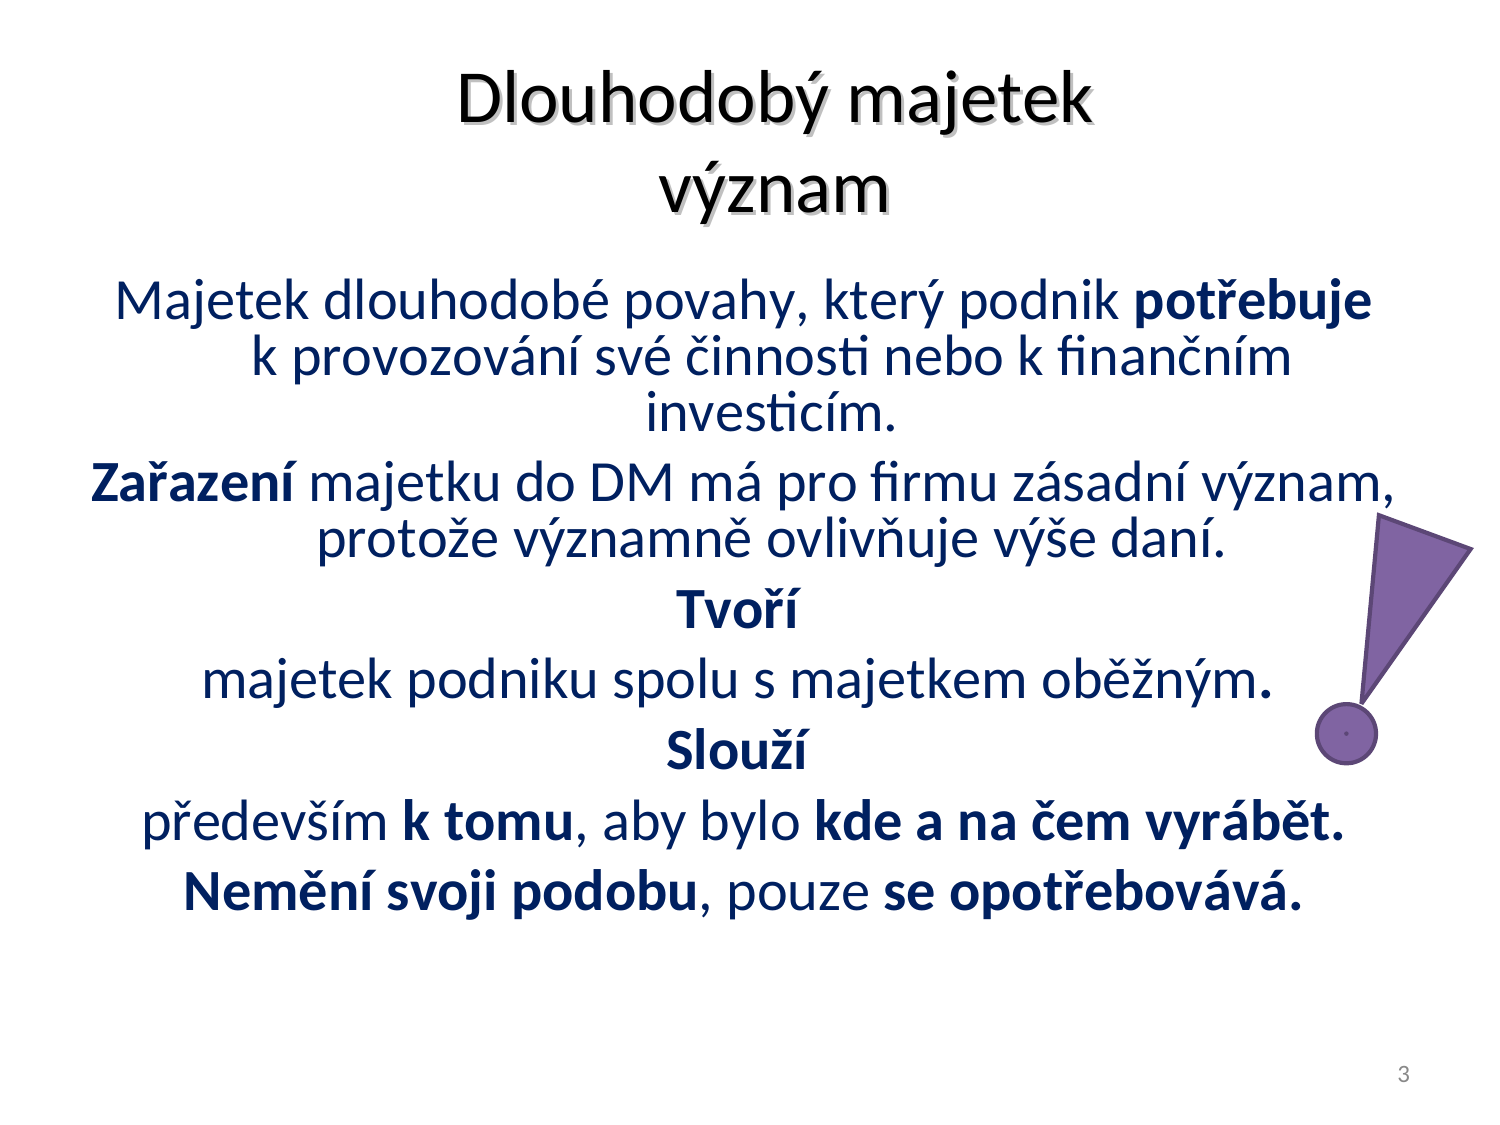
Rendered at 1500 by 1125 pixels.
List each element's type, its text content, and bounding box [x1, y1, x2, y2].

text_box <číslo> [1074, 1042, 1426, 1103]
text_box [1424, 531, 1471, 616]
title Dlouhodobý majetek význam [100, 39, 1451, 235]
list Majetek dlouhodobé povahy, který podnik potřebuje k provozování své činnosti nebo k finančním investicím. Zařazení majetku do DM má pro firmu zásadní význam, protože významně ovlivňuje výše daní. Tvoří majetek podniku spolu s majetkem oběžným. Slouží především k tomu, aby bylo kde a na čem vyrábět. Nemění svoji podobu, pouze se opotřebovává. [64, 267, 1424, 1024]
text_box [1316, 704, 1377, 764]
